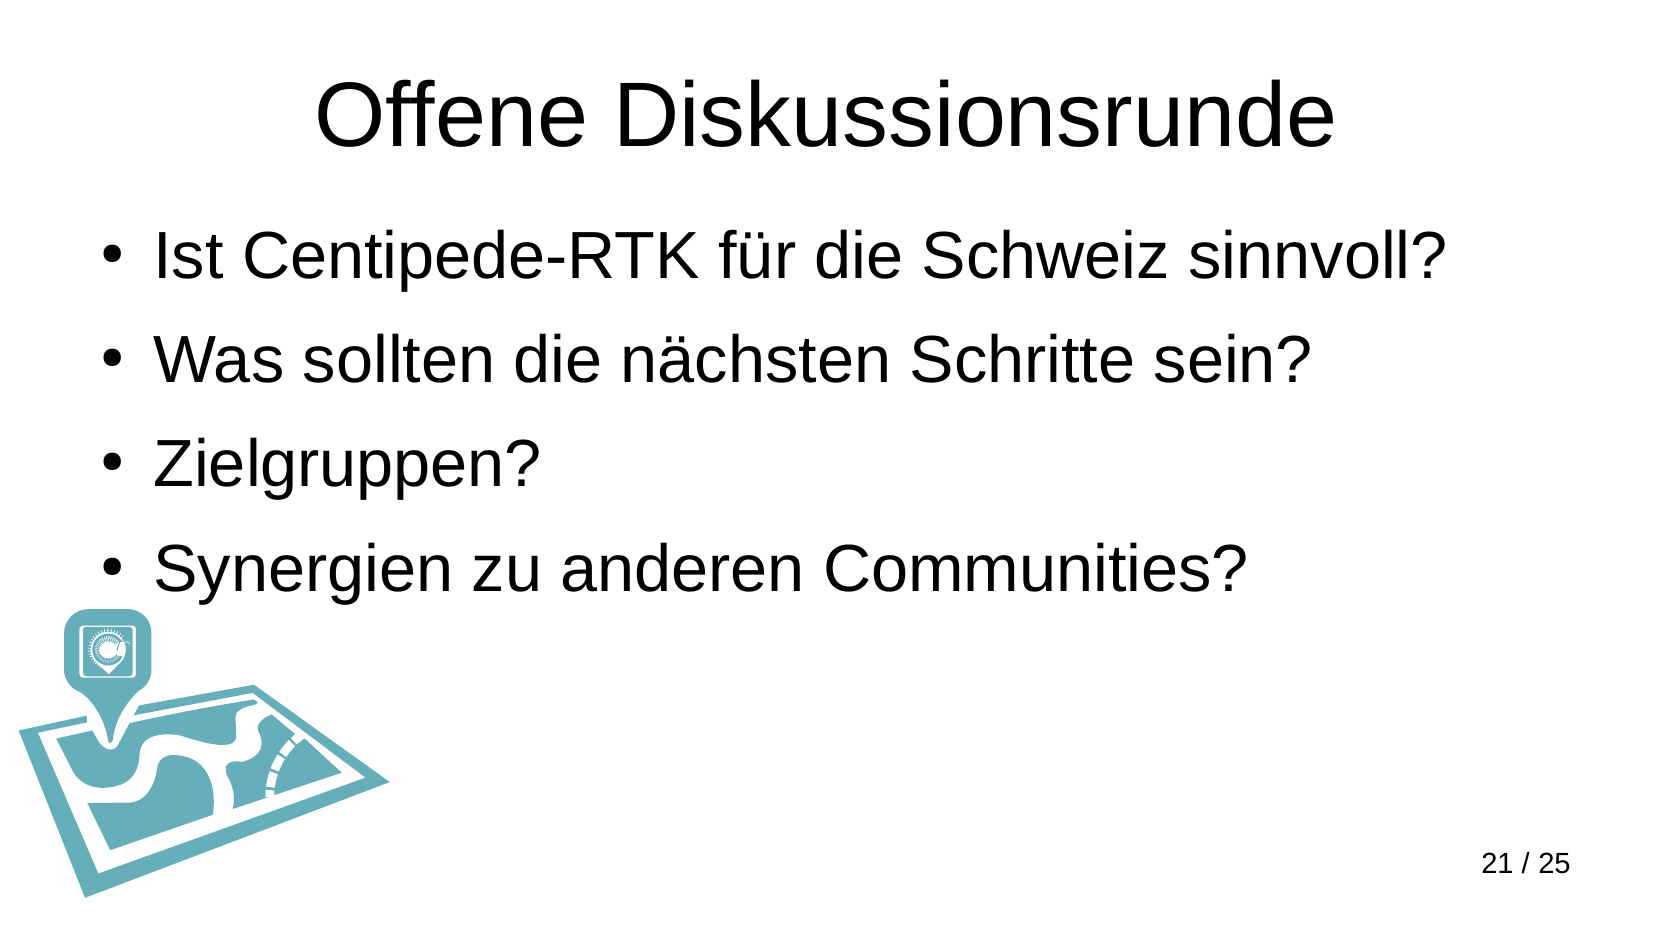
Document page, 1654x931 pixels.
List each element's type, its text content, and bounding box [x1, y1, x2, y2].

list Ist Centipede-RTK für die Schweiz sinnvoll? Was sollten die nächsten Schritte sein? Zielgruppen? Synergien zu anderen Communities? [82, 217, 1571, 758]
title Offene Diskussionsrunde [82, 37, 1571, 193]
